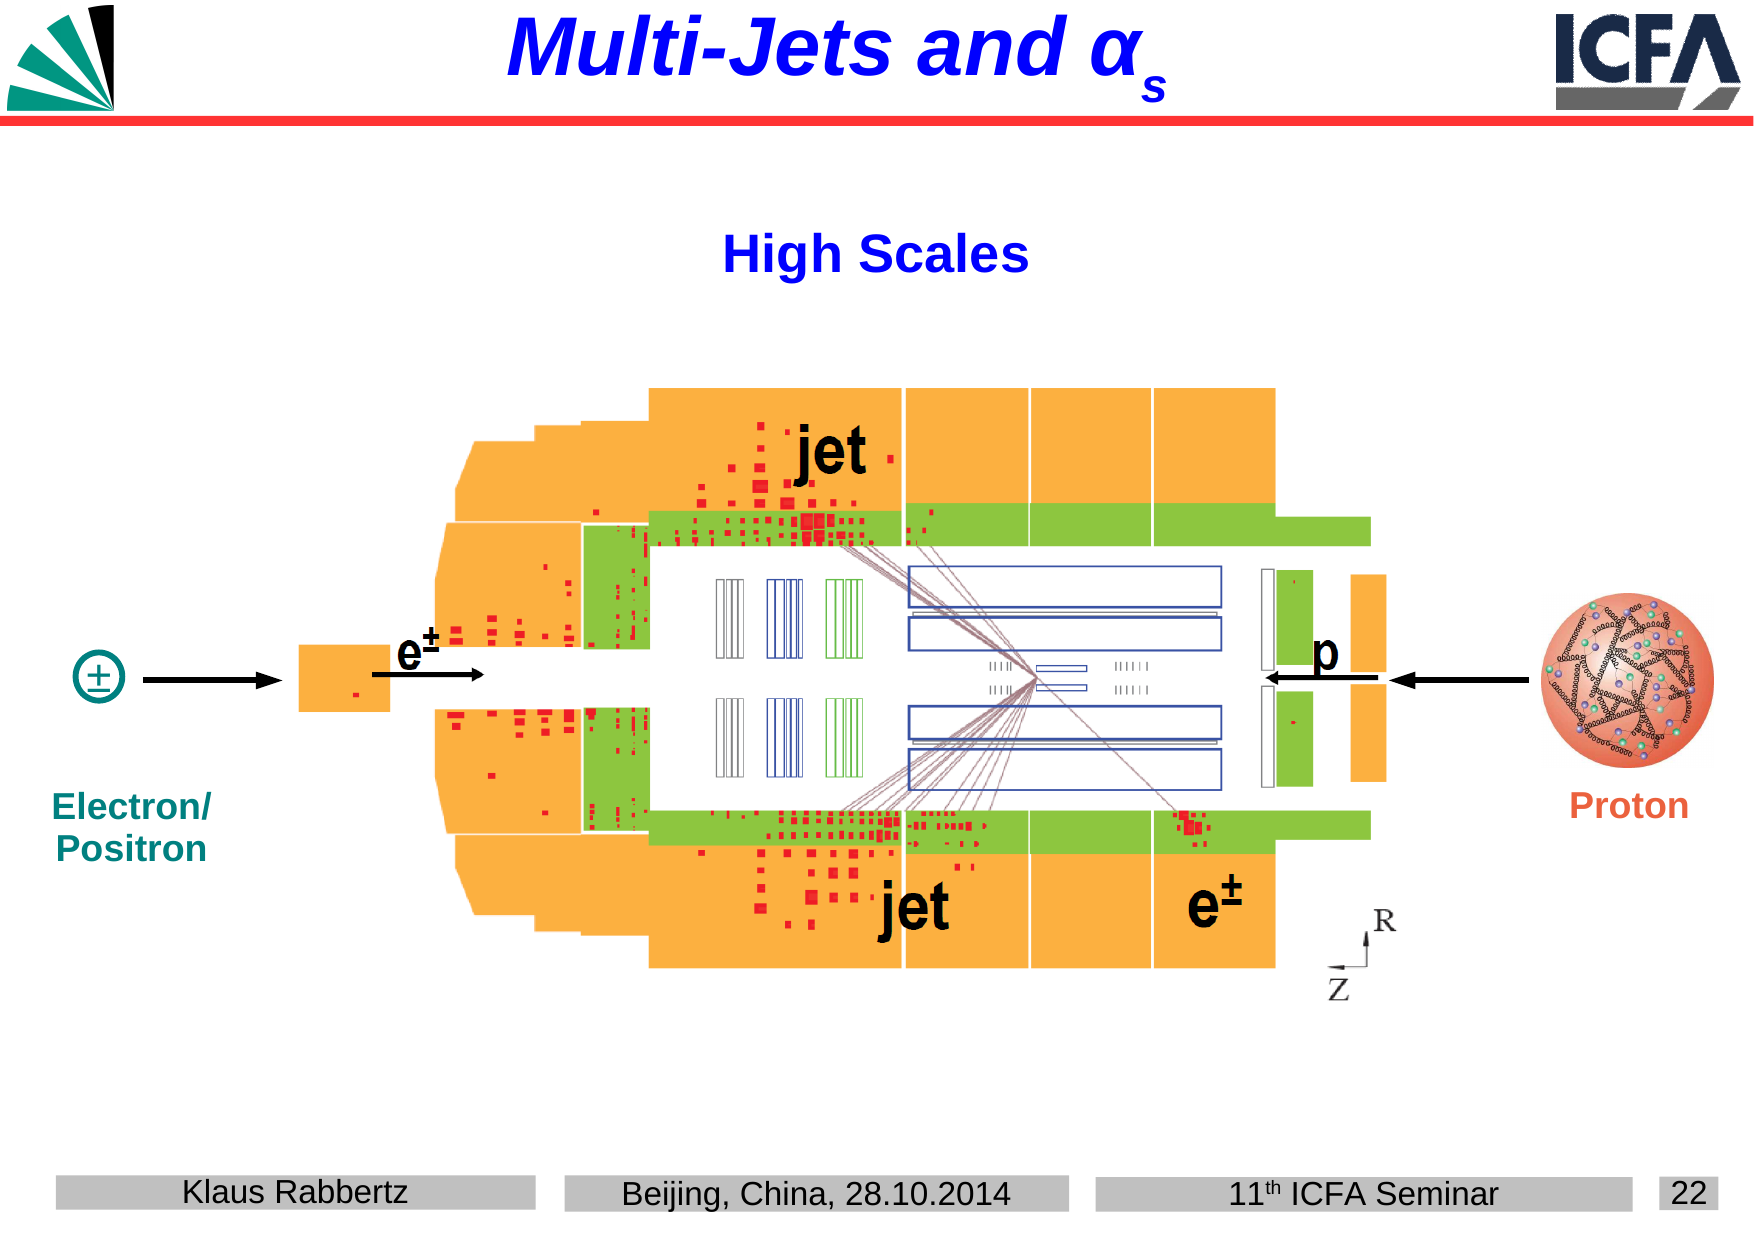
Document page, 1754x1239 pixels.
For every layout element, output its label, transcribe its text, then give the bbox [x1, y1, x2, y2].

text_box High Scales [710, 217, 1043, 291]
title Multi-Jets and αs [129, 0, 1545, 114]
picture [1556, 14, 1741, 110]
picture [281, 377, 1417, 1010]
text_box ± [75, 652, 123, 701]
text_box Electron/ Positron [39, 779, 224, 876]
picture [7, 5, 114, 112]
picture [1541, 593, 1714, 769]
text_box Proton [1557, 778, 1703, 834]
